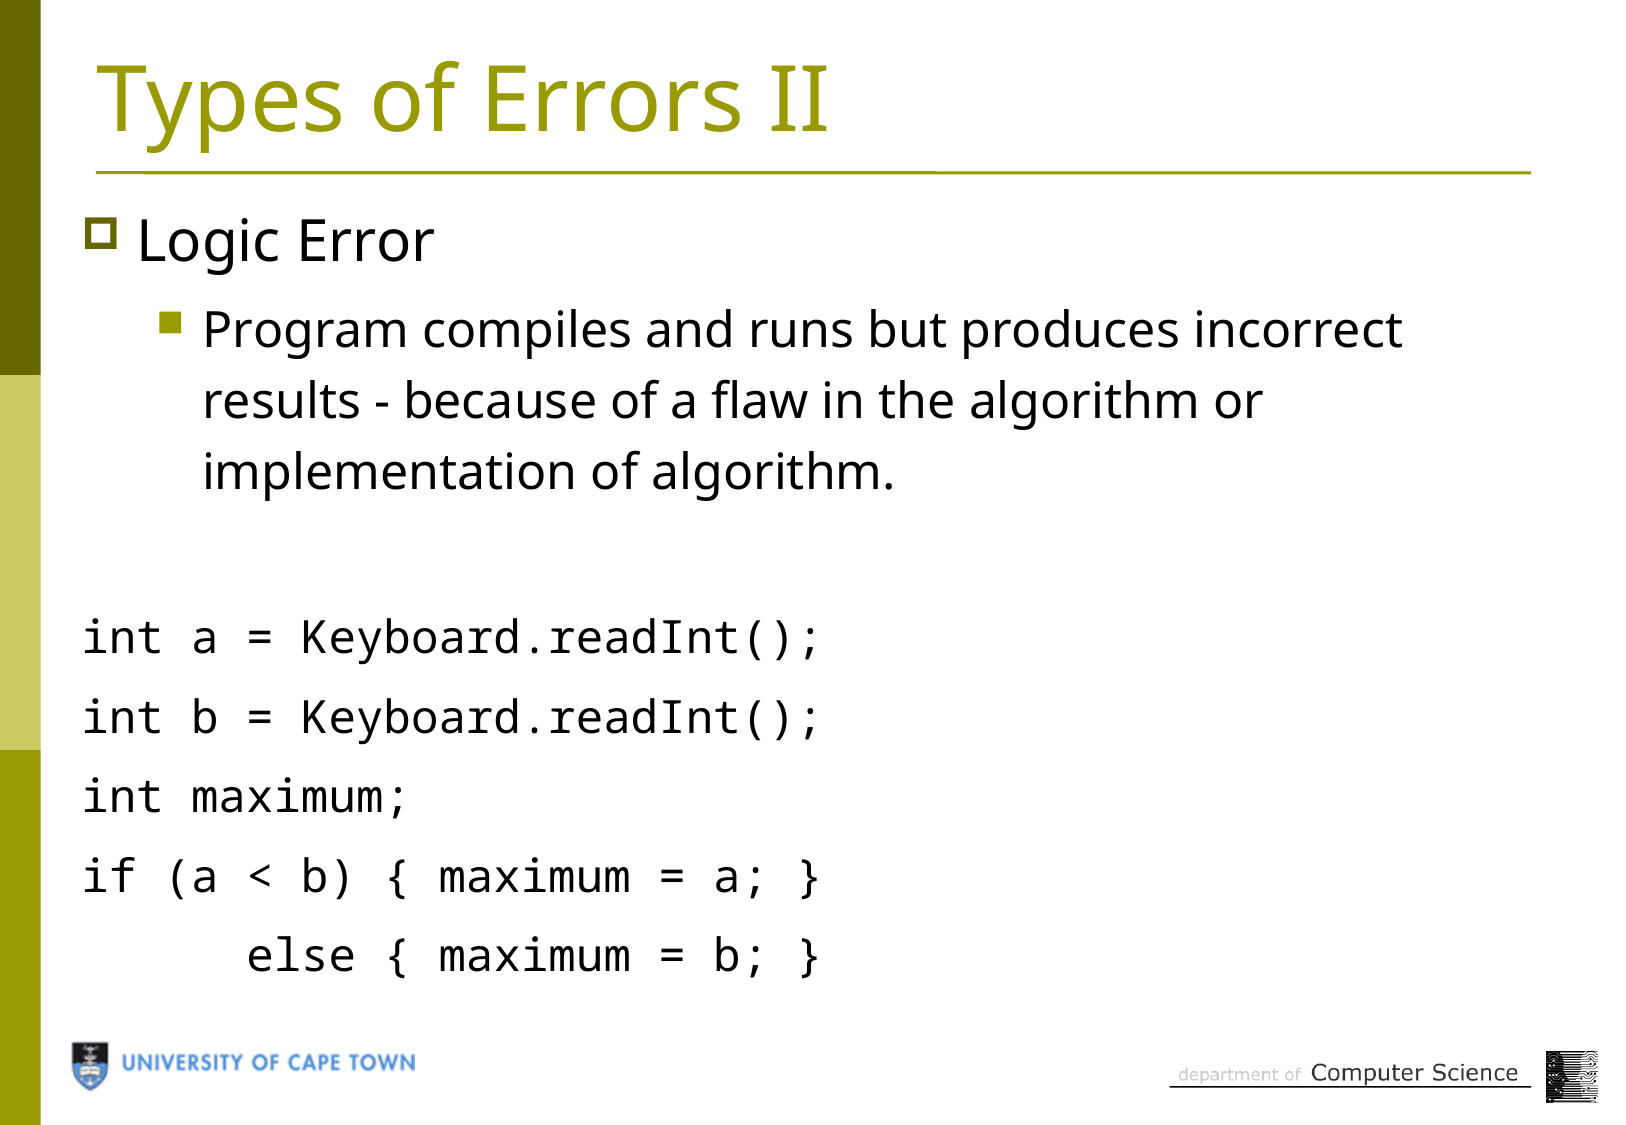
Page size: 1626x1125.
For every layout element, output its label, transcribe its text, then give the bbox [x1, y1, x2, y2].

title Types of Errors II [81, 21, 1543, 180]
list Logic Error Program compiles and runs but produces incorrect results - because of a flaw in the algorithm or implementation of algorithm. int a = Keyboard.readInt(); int b = Keyboard.readInt(); int maximum; if (a < b) { maximum = a; } else { maximum = b; } [81, 196, 1543, 1005]
picture [1546, 1051, 1598, 1103]
picture [61, 1024, 415, 1103]
picture [1169, 1043, 1532, 1091]
